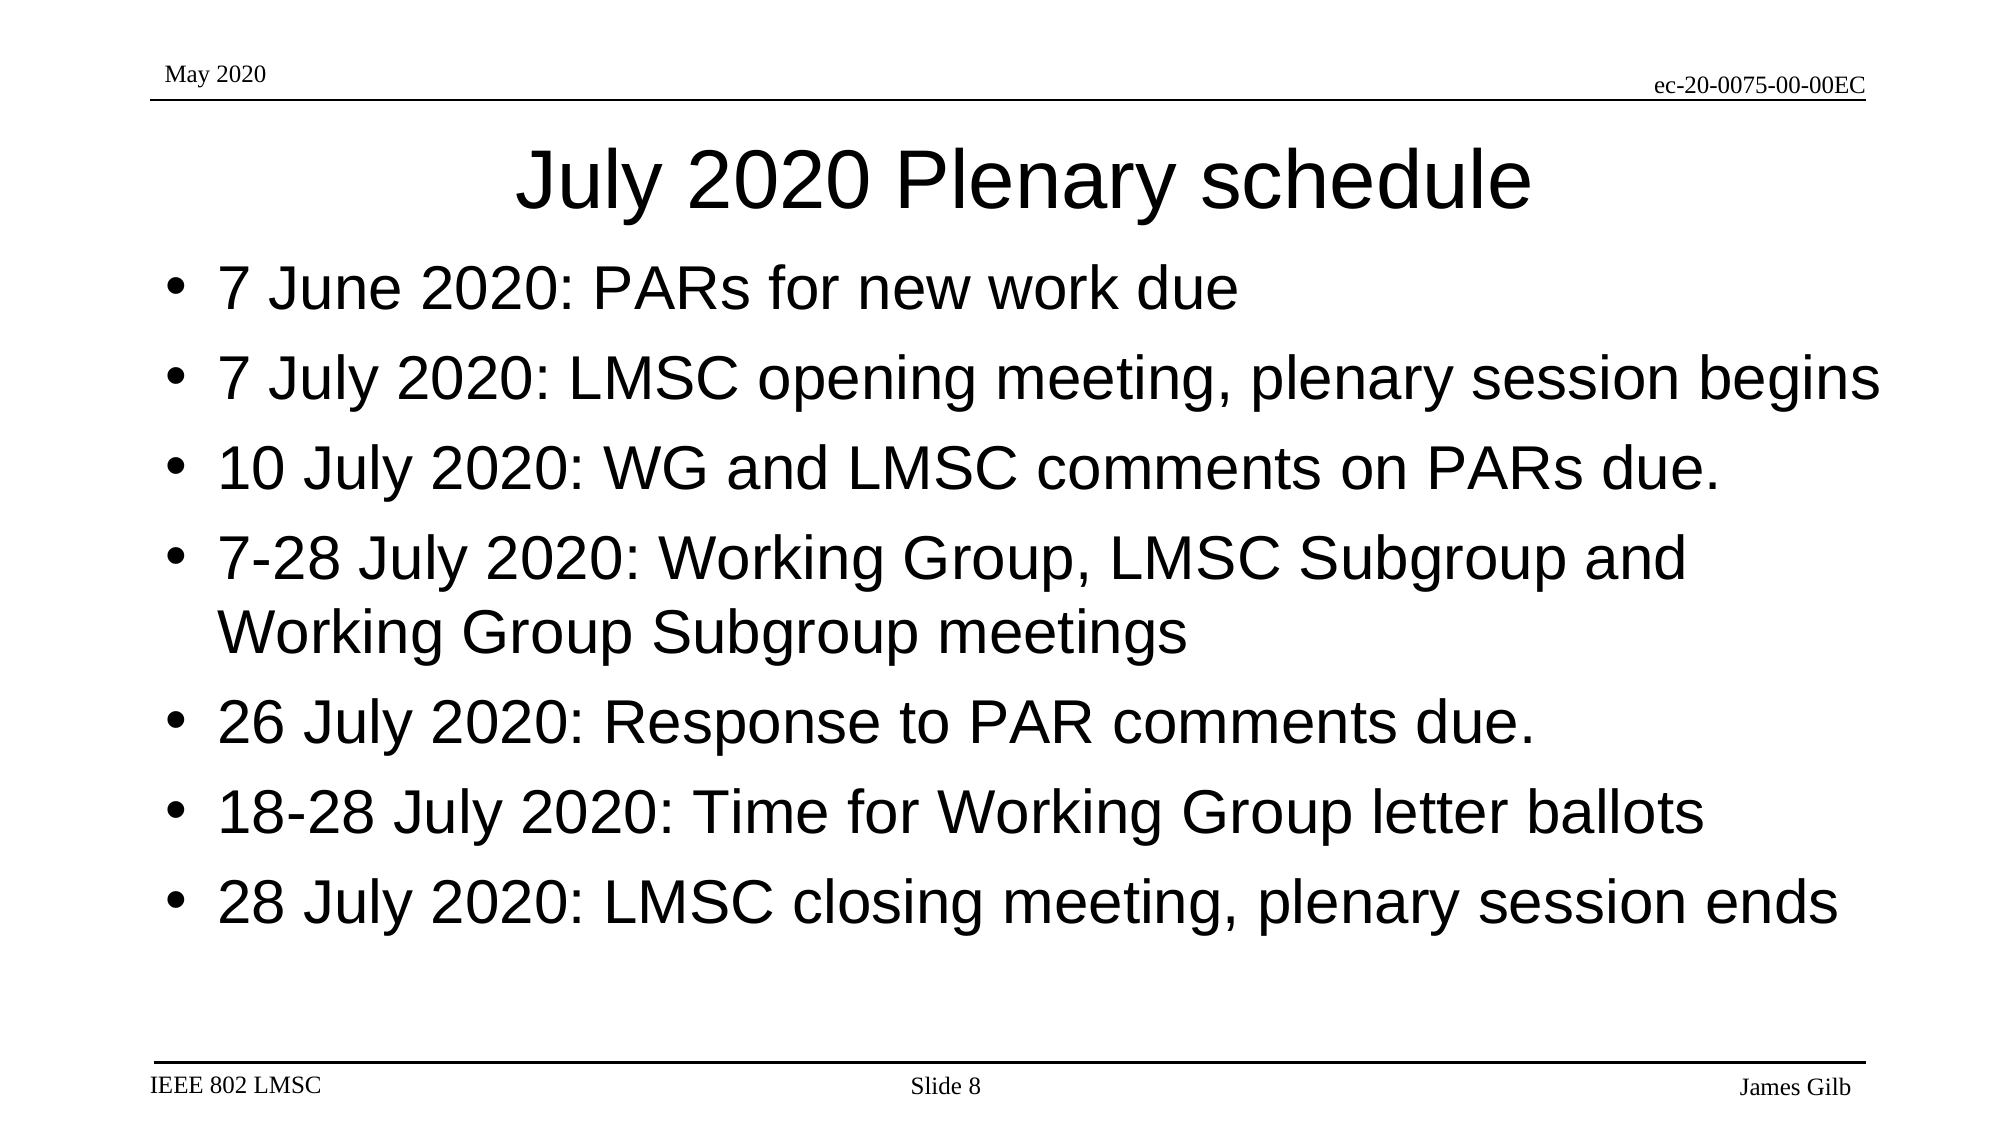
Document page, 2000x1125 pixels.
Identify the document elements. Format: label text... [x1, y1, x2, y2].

list 7 June 2020: PARs for new work due 7 July 2020: LMSC opening meeting, plenary session begins 10 July 2020: WG and LMSC comments on PARs due. 7-28 July 2020: Working Group, LMSC Subgroup and Working Group Subgroup meetings 26 July 2020: Response to PAR comments due. 18-28 July 2020: Time for Working Group letter ballots 28 July 2020: LMSC closing meeting, plenary session ends [149, 239, 1900, 1051]
title July 2020 Plenary schedule [149, 112, 1900, 238]
